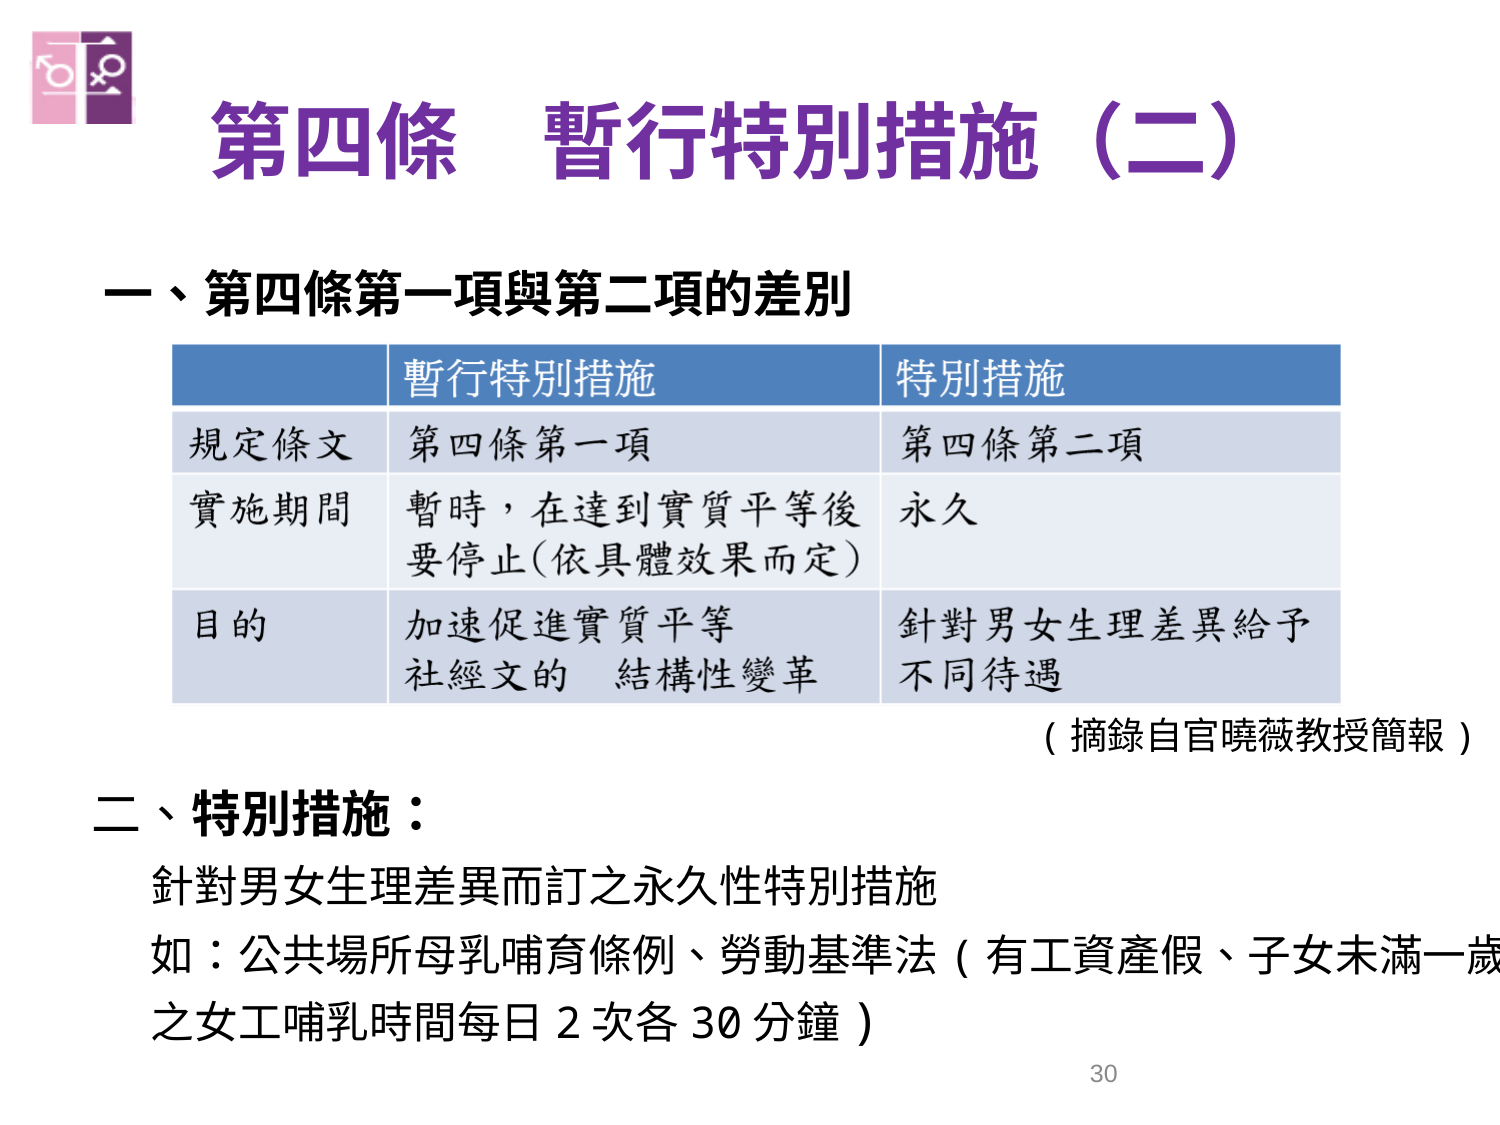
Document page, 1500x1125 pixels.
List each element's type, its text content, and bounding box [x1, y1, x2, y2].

title 第四條 暫行特別措施（二） [75, 45, 1426, 233]
text_box (摘錄自官曉薇教授簡報) [1024, 704, 1492, 764]
picture [171, 338, 1342, 722]
text_box 一、第四條第一項與第二項的差別 [88, 255, 877, 332]
text_box 二、特別措施： 針對男女生理差異而訂之永久性特別措施 如：公共場所母乳哺育條例、勞動基準法(有工資產假、子女未滿一歲 之女工哺乳時間每日2次各30分鐘) [76, 775, 1500, 1060]
text_box 30 [1074, 1060, 1426, 1103]
